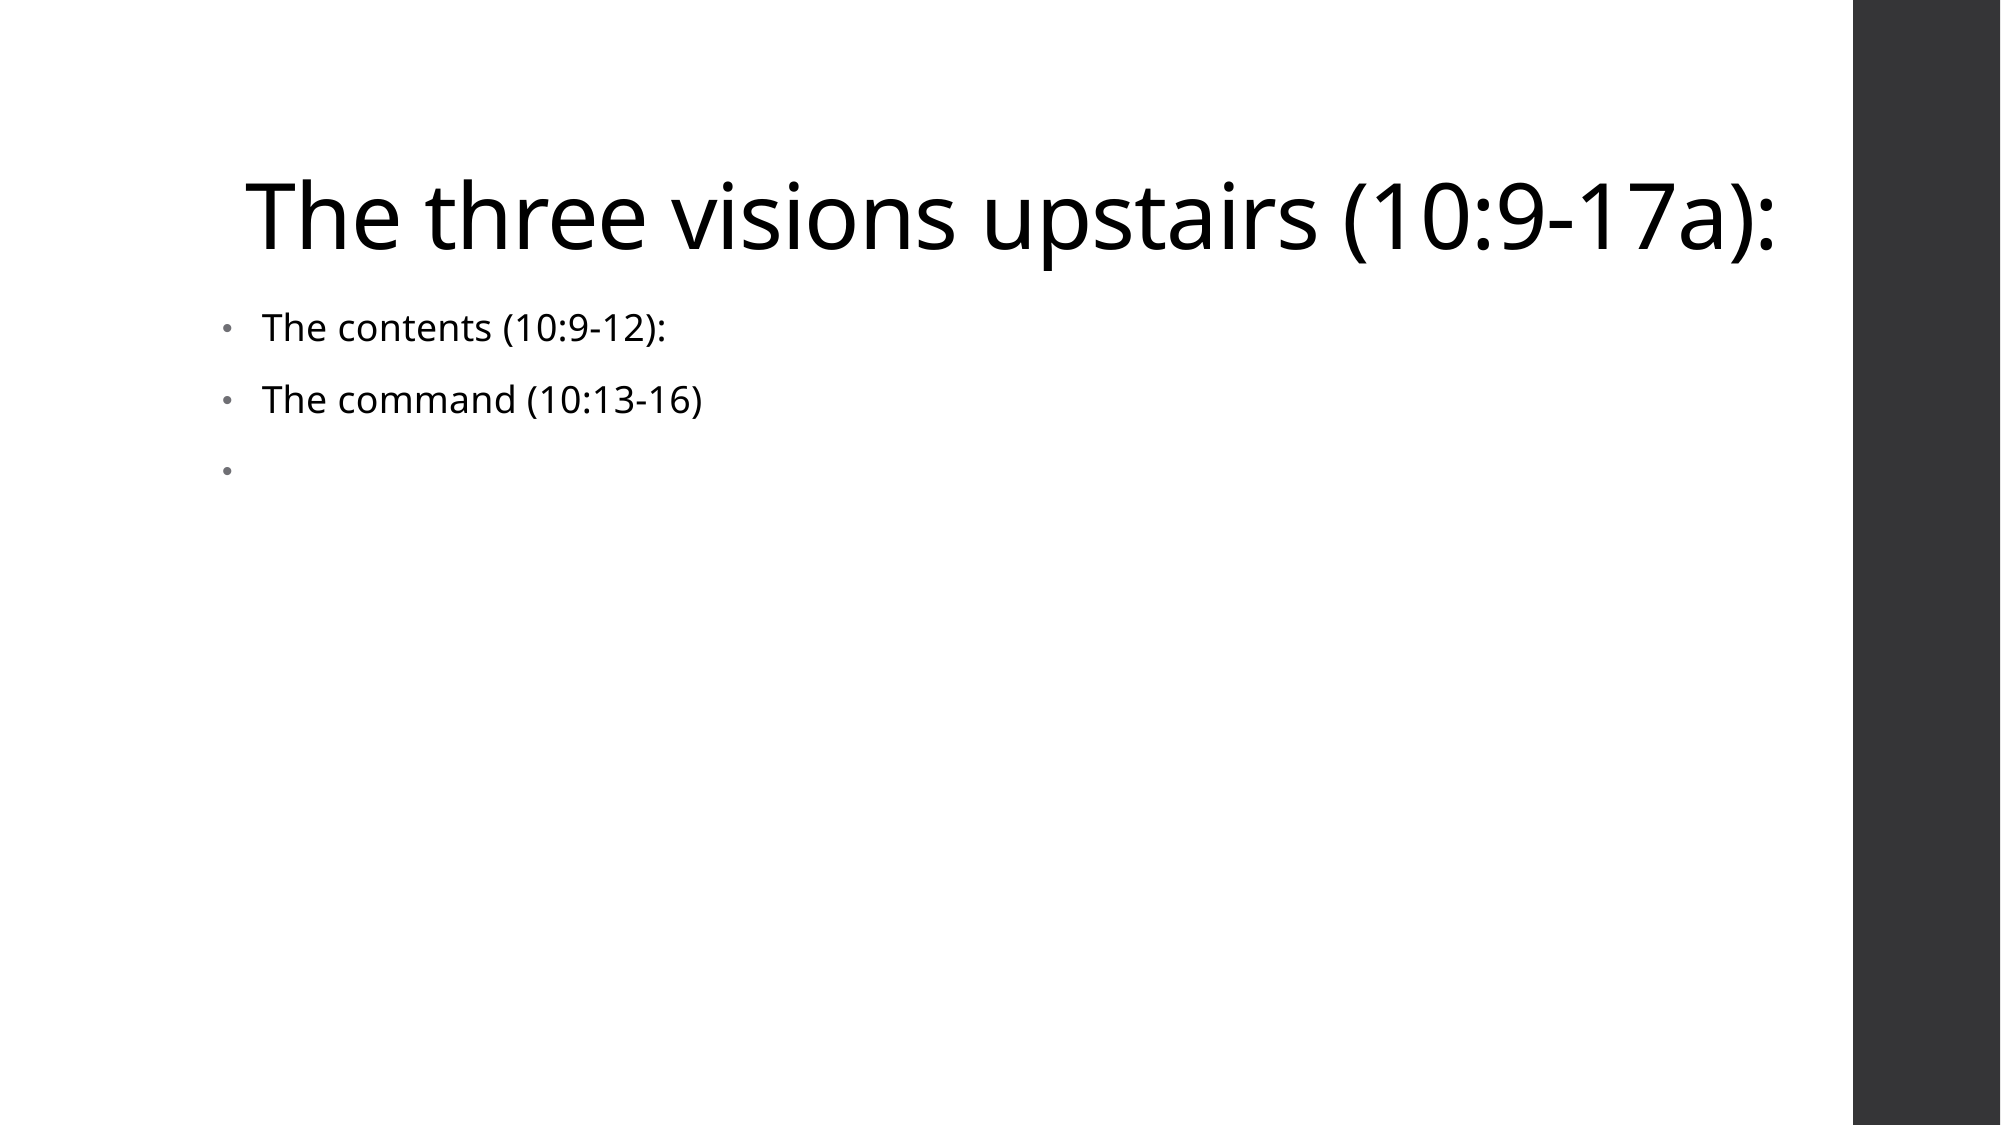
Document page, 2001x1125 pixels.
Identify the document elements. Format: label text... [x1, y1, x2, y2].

list The contents (10:9-12): The command (10:13-16) [206, 299, 1617, 1014]
title The three visions upstairs (10:9-17a): [206, 60, 1797, 278]
